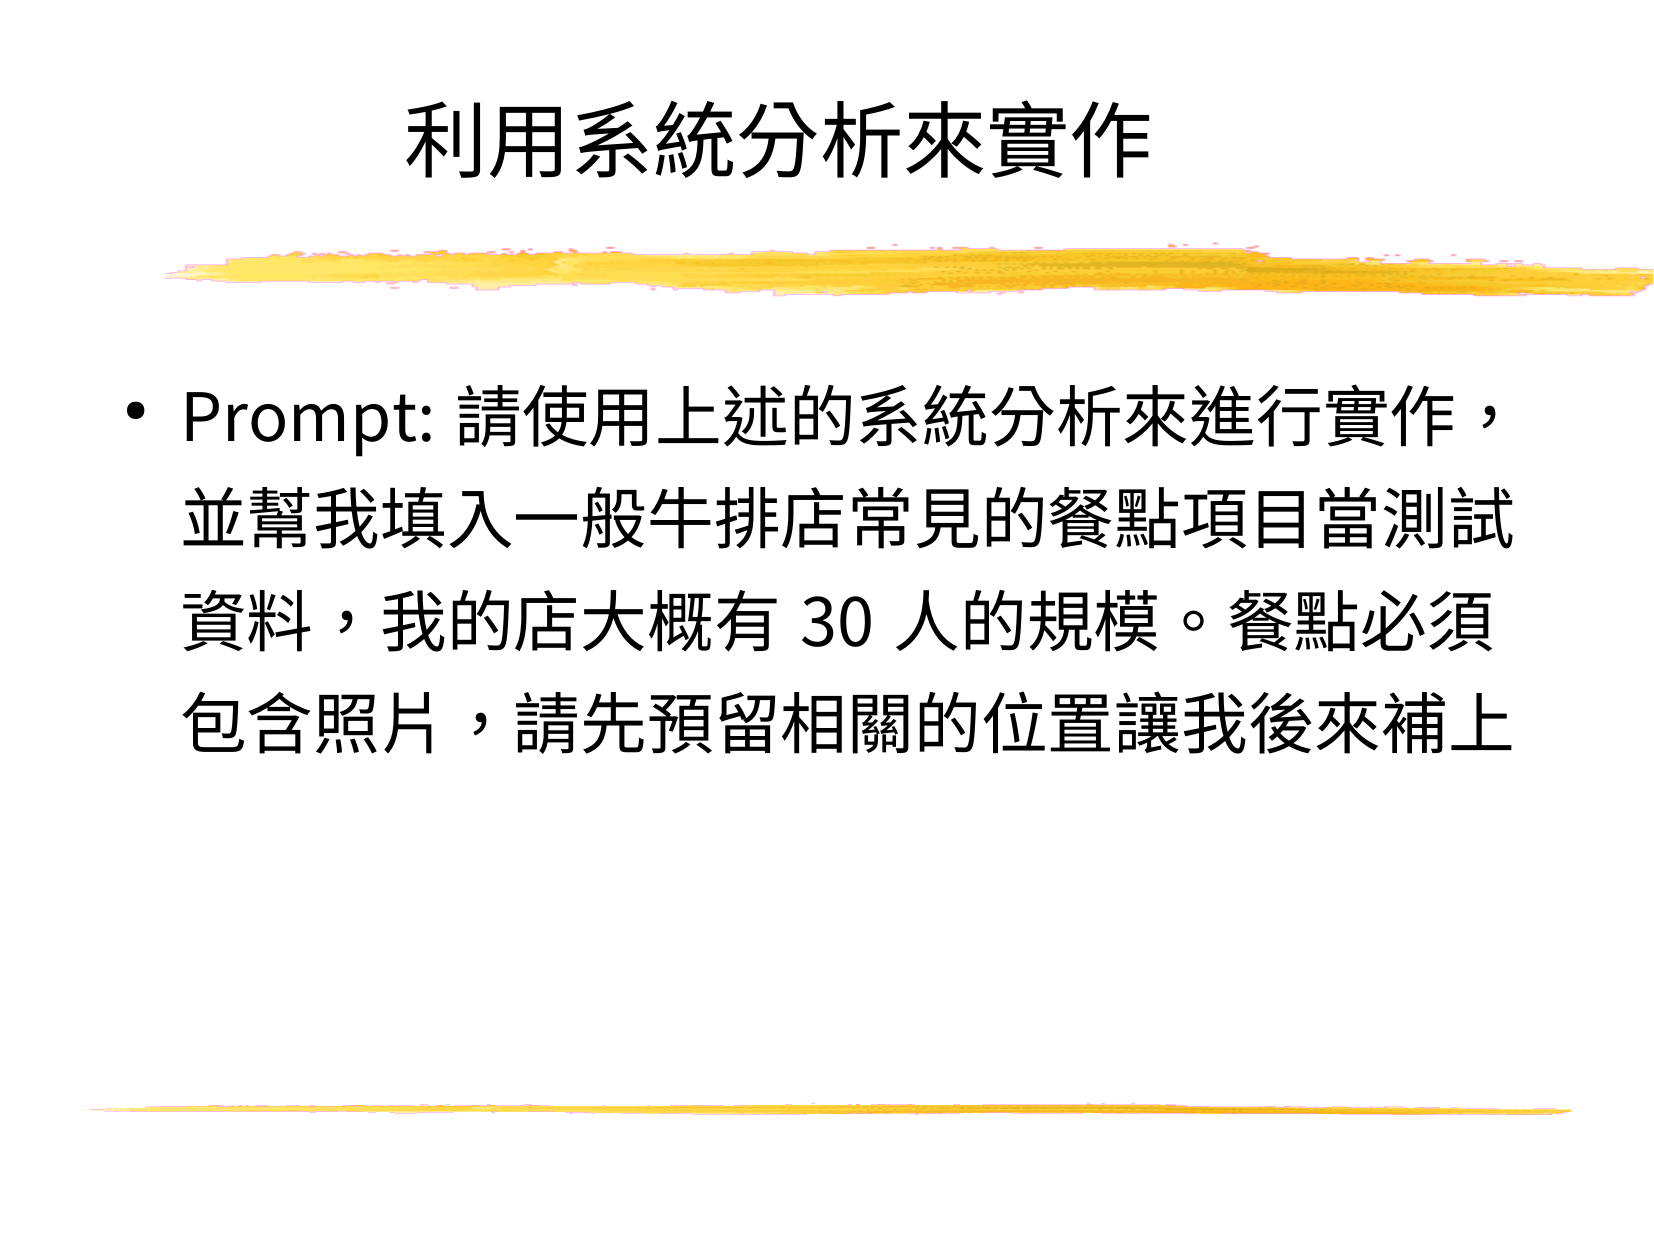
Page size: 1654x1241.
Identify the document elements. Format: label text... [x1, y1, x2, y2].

list Prompt:請使用上述的系統分析來進行實作，並幫我填入一般牛排店常見的餐點項目當測試資料，我的店大概有30人的規模。餐點必須包含照片，請先預留相關的位置讓我後來補上 [124, 358, 1530, 1103]
picture [82, 1102, 1571, 1117]
picture [165, 237, 1654, 308]
title 利用系統分析來實作 [76, 28, 1482, 235]
